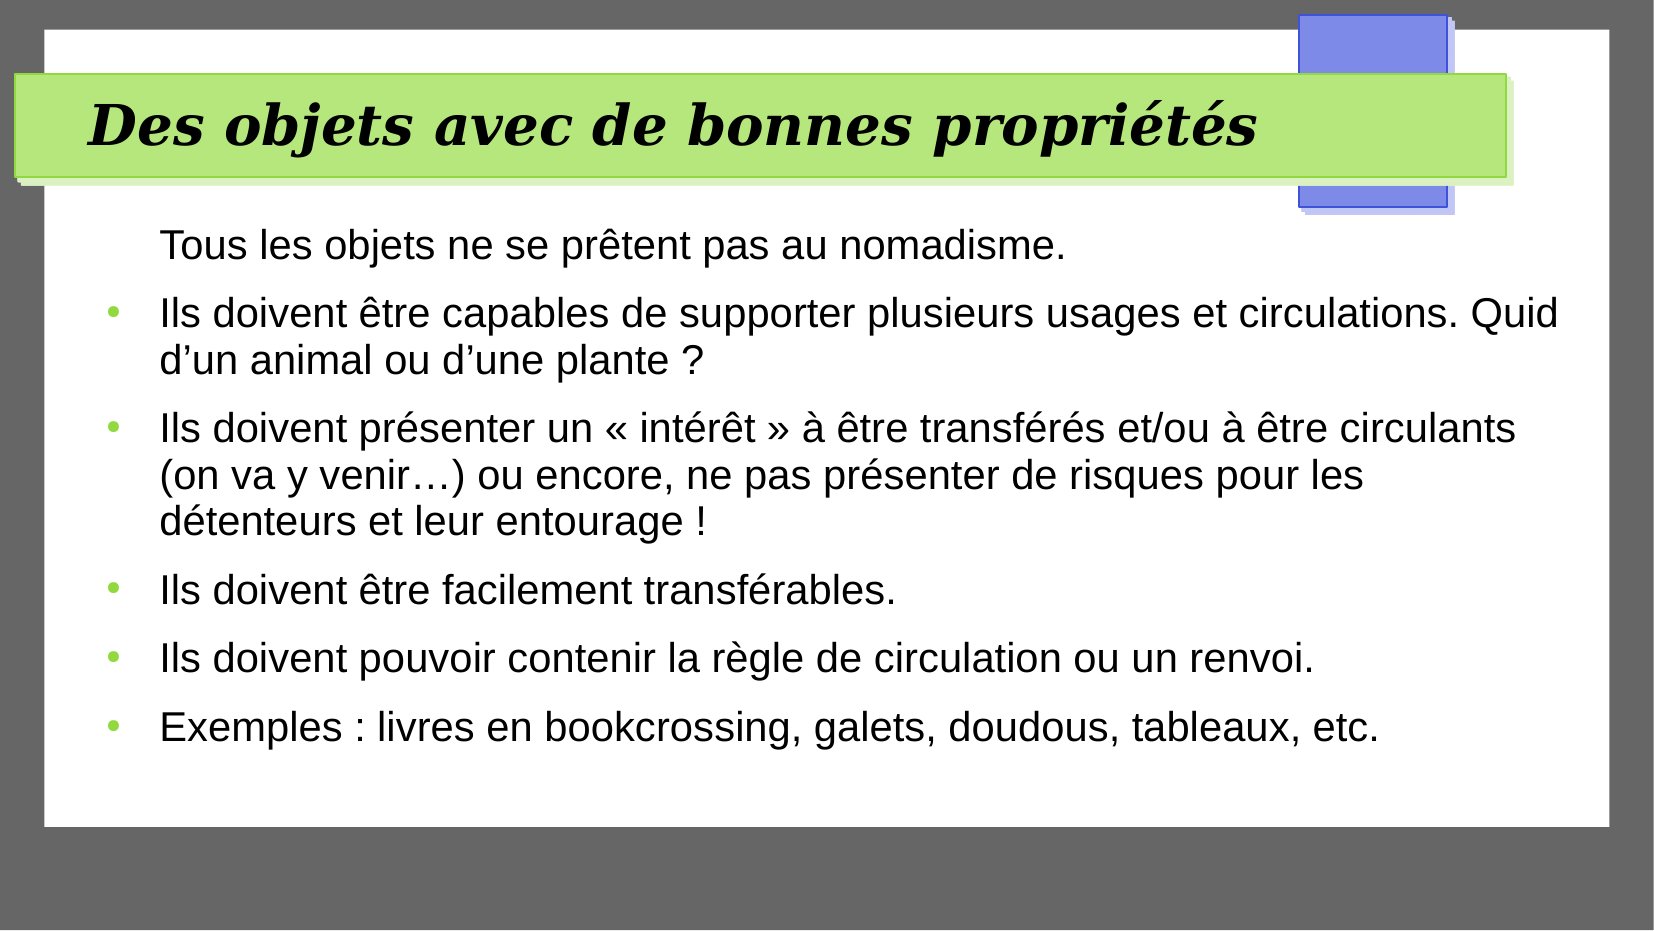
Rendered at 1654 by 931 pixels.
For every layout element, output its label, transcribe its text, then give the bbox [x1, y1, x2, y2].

title Des objets avec de bonnes propriétés [88, 73, 1506, 178]
list Tous les objets ne se prêtent pas au nomadisme. Ils doivent être capables de supporter plusieurs usages et circulations. Quid d’un animal ou d’une plante ? Ils doivent présenter un « intérêt » à être transférés et/ou à être circulants (on va y venir…) ou encore, ne pas présenter de risques pour les détenteurs et leur entourage ! Ils doivent être facilement transférables. Ils doivent pouvoir contenir la règle de circulation ou un renvoi. Exemples : livres en bookcrossing, galets, doudous, tableaux, etc. [88, 221, 1565, 813]
